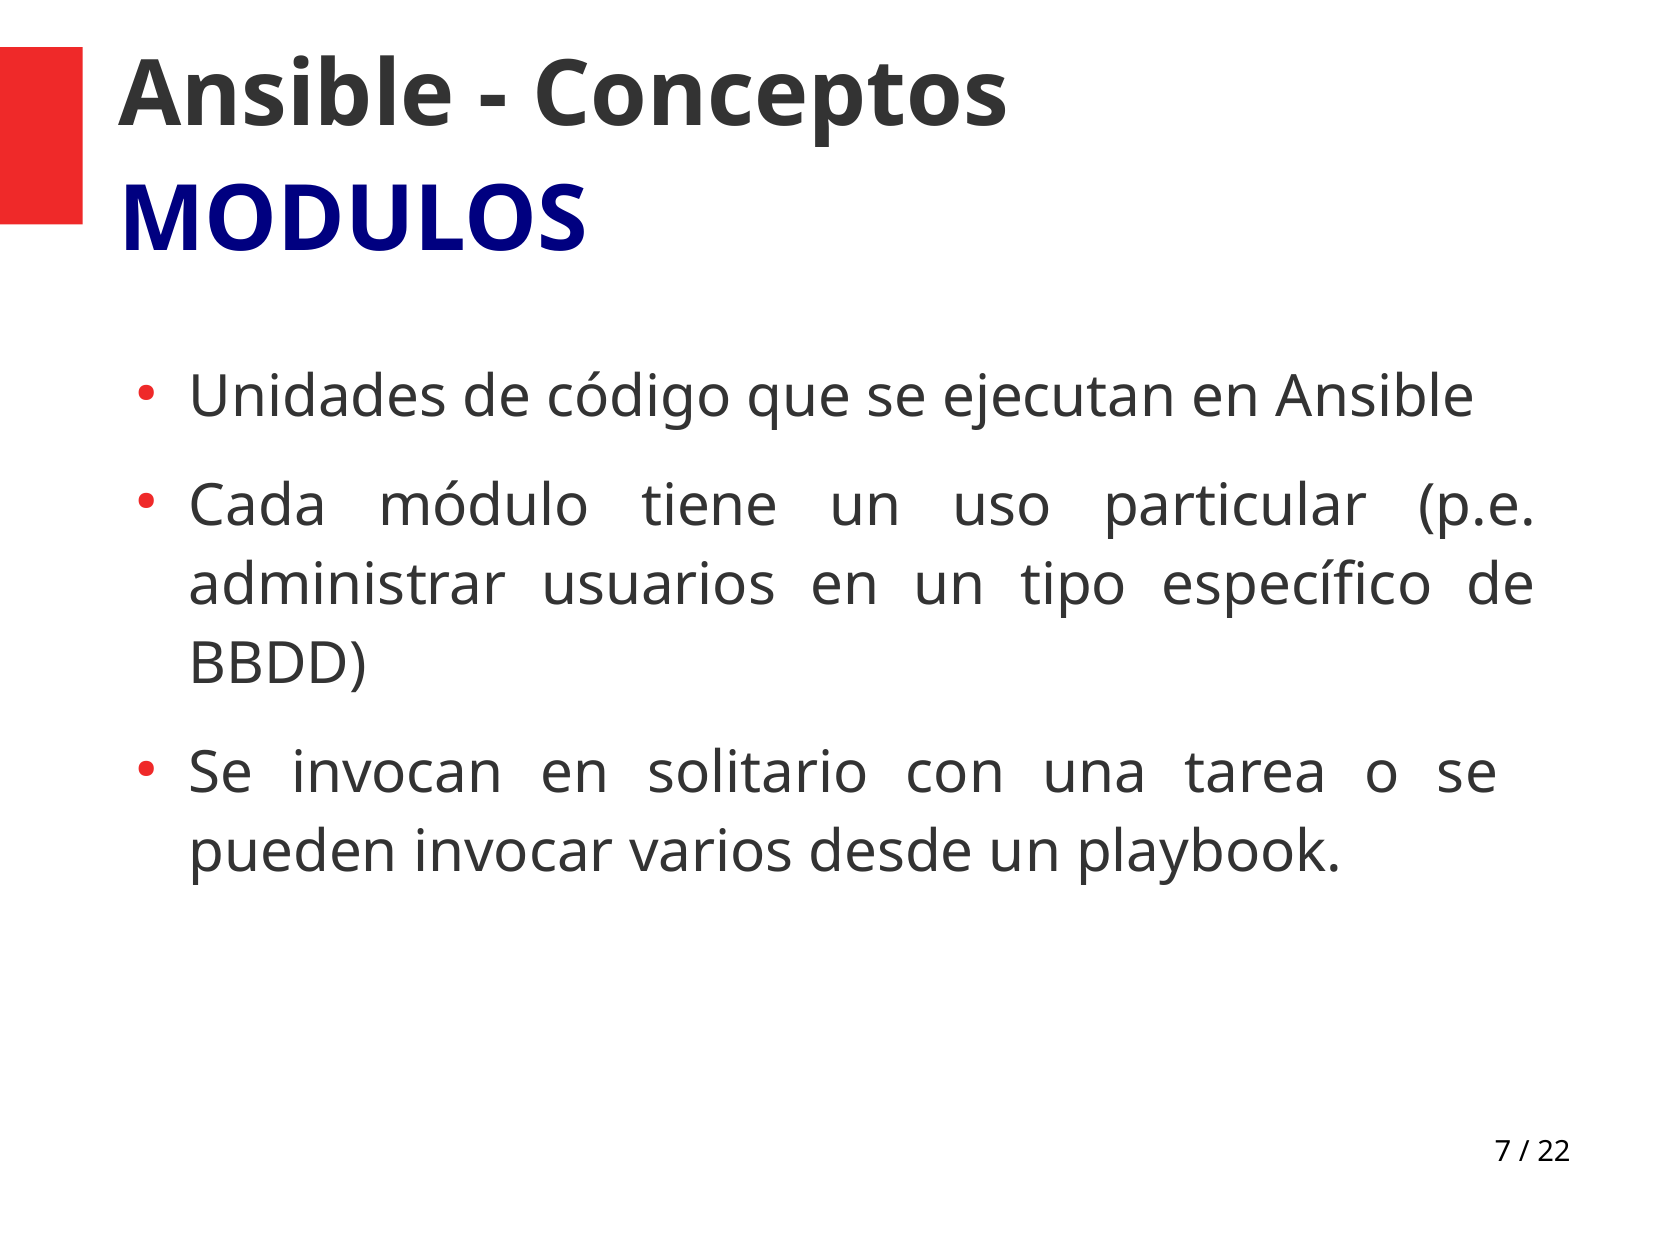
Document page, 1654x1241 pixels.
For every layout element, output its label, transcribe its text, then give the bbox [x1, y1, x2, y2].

title Ansible - Conceptos MODULOS [118, 45, 1571, 260]
list Unidades de código que se ejecutan en Ansible Cada módulo tiene un uso particular (p.e. administrar usuarios en un tipo específico de BBDD) Se invocan en solitario con una tarea o se pueden invocar varios desde un playbook. [118, 354, 1536, 1074]
